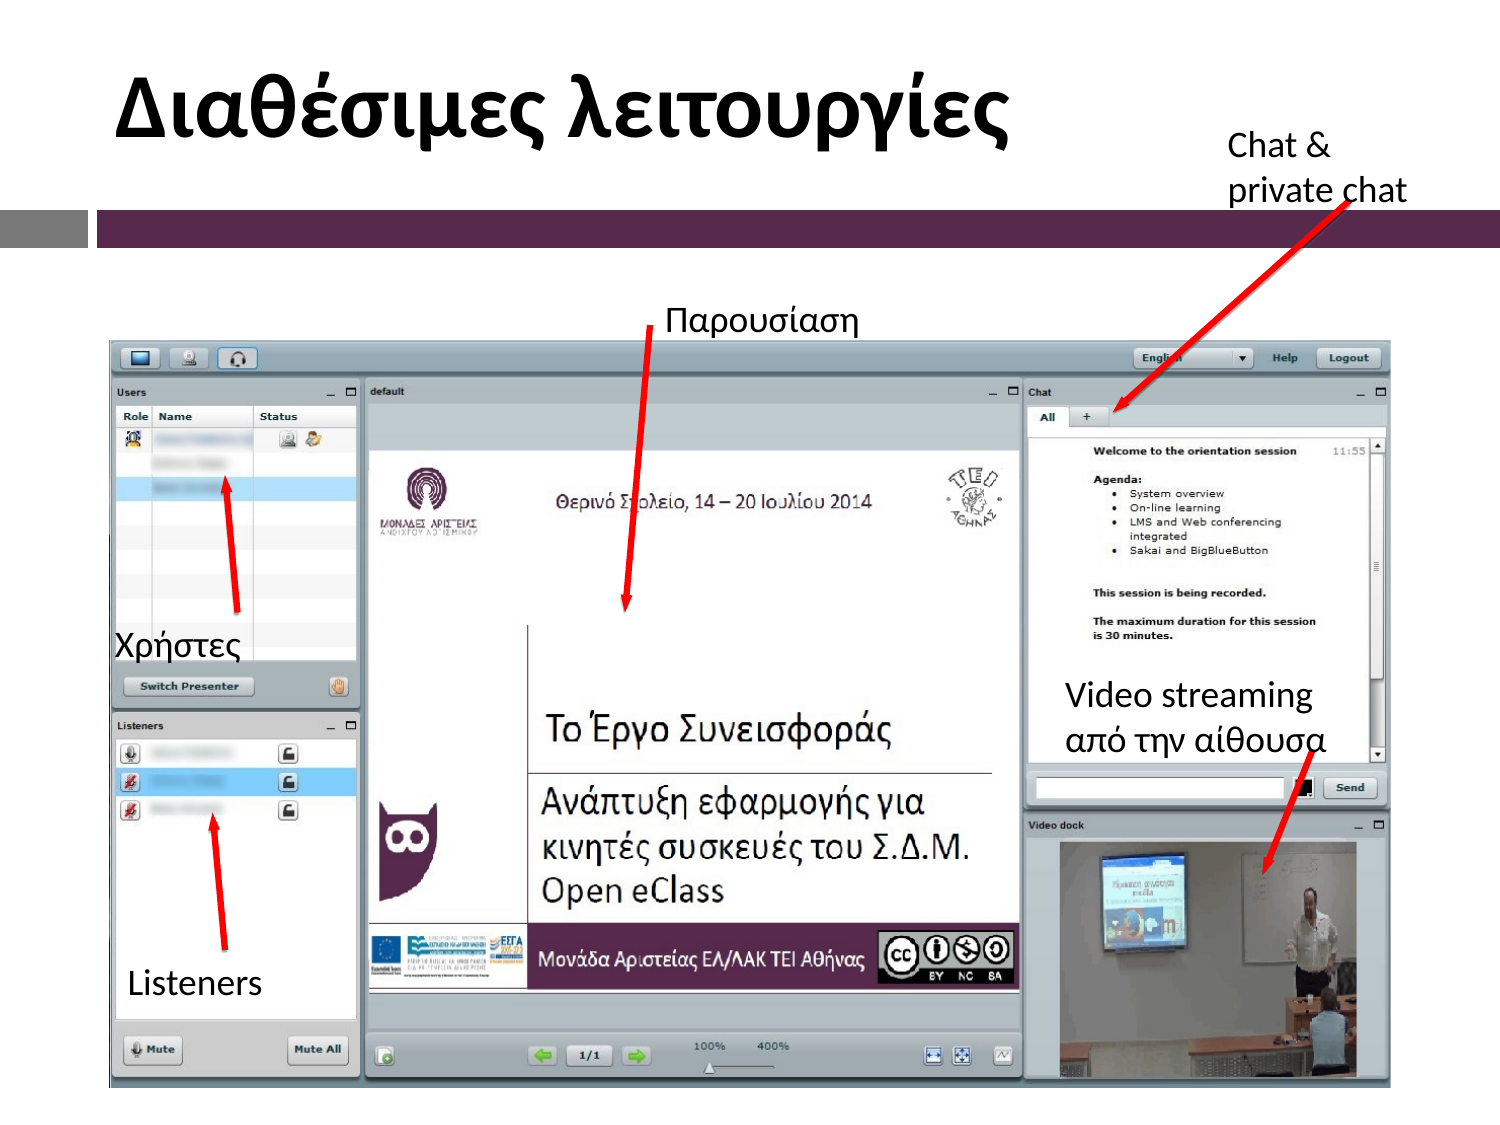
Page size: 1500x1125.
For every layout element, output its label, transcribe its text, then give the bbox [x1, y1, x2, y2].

picture [109, 340, 1391, 1088]
text_box Listeners [112, 950, 513, 1011]
text_box Video streaming από την αίθουσα [1050, 662, 1363, 769]
text_box Παρουσίαση [650, 287, 1051, 349]
text_box Χρήστες [99, 612, 500, 674]
title Διαθέσιμες λειτουργίες [100, 19, 1438, 182]
text_box Chat & private chat [1212, 112, 1476, 219]
